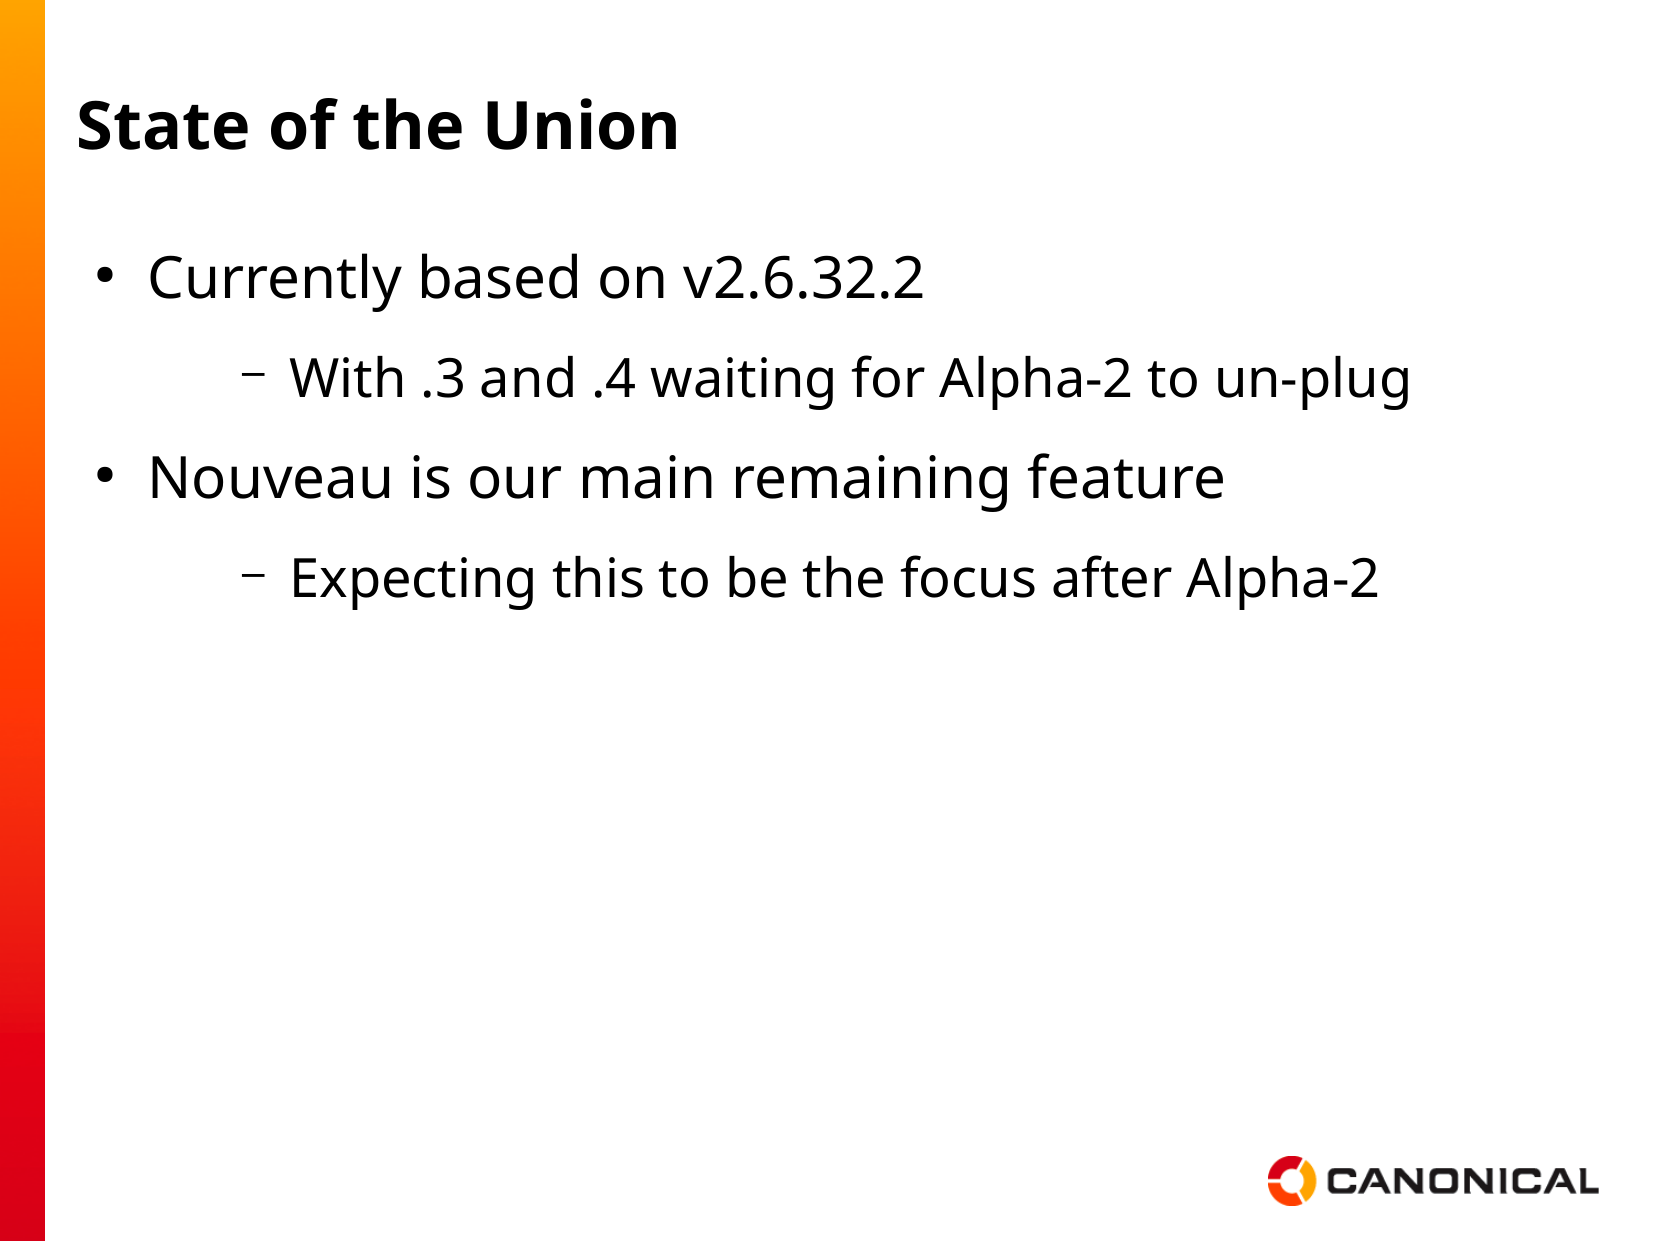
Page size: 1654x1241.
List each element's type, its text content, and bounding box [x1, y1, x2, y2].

title State of the Union [76, 40, 1589, 207]
list Currently based on v2.6.32.2 With .3 and .4 waiting for Alpha-2 to un-plug Nouveau is our main remaining feature Expecting this to be the focus after Alpha-2 [76, 236, 1589, 1055]
picture [0, 0, 45, 1241]
picture [1268, 1156, 1599, 1206]
